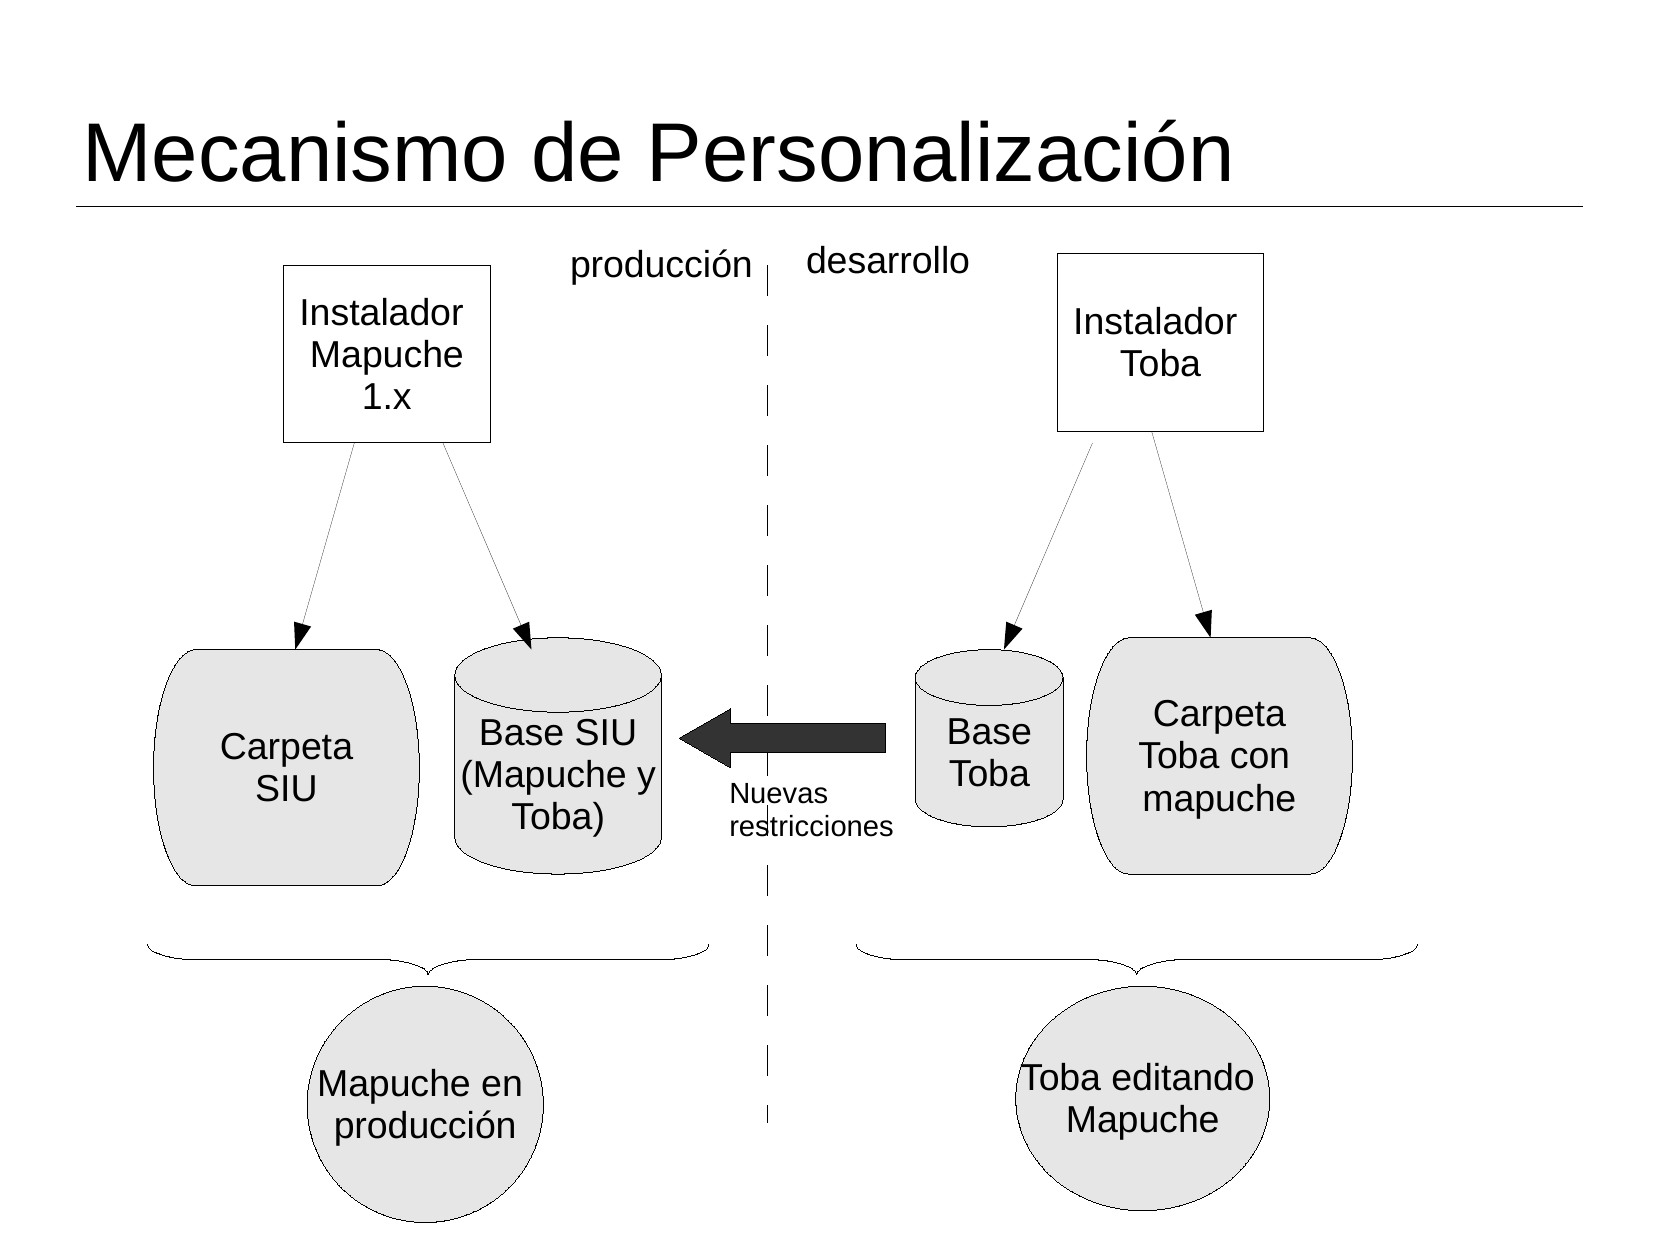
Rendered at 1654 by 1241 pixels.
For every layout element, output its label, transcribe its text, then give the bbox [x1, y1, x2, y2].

text_box Nuevas restricciones [714, 770, 922, 851]
text_box Base SIU (Mapuche y Toba) [454, 637, 662, 875]
text_box Base Toba [915, 649, 1064, 827]
text_box producción [555, 236, 768, 294]
text_box Toba editando Mapuche [1015, 986, 1270, 1211]
text_box Instalador Toba [1057, 253, 1264, 432]
text_box desarrollo [791, 232, 985, 290]
text_box Carpeta Toba con mapuche [1086, 637, 1353, 875]
title Mecanismo de Personalización [82, 56, 1571, 250]
text_box Instalador Mapuche 1.x [283, 265, 491, 443]
text_box [679, 708, 886, 768]
text_box Carpeta SIU [153, 649, 420, 886]
text_box Mapuche en producción [307, 986, 544, 1223]
